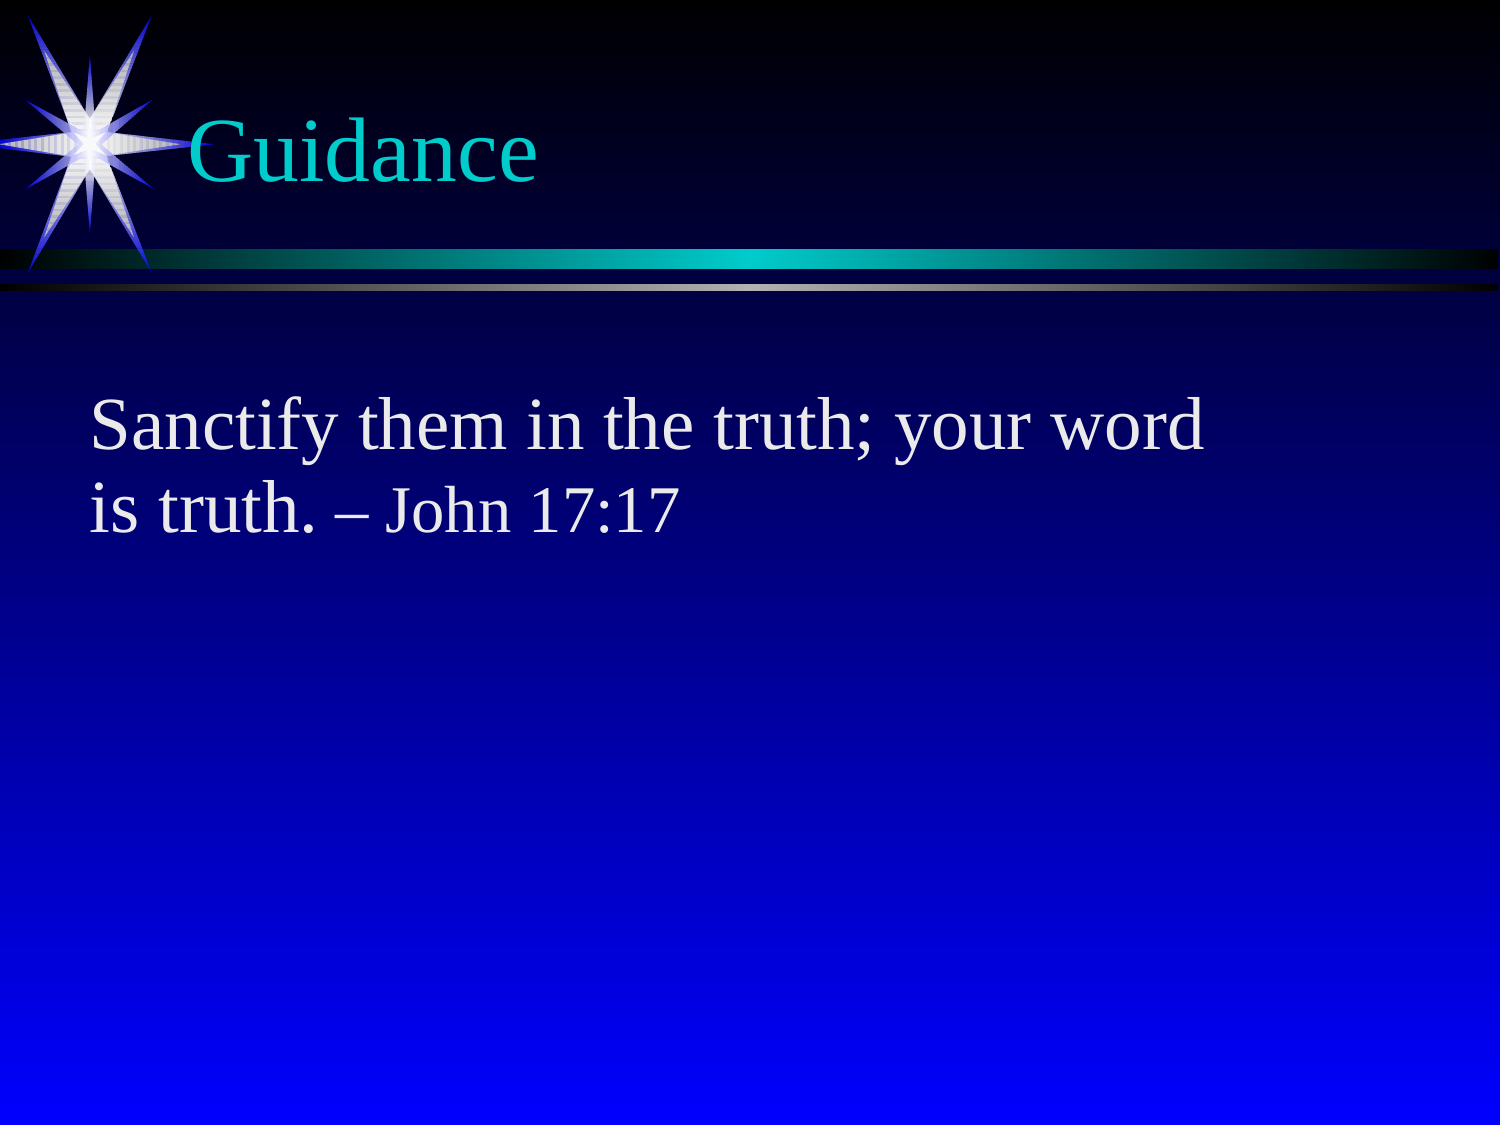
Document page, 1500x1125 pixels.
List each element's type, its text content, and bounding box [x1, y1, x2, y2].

text_box Sanctify them in the truth; your word is truth. – John 17:17 [75, 375, 1276, 556]
title Guidance [187, 63, 1463, 237]
